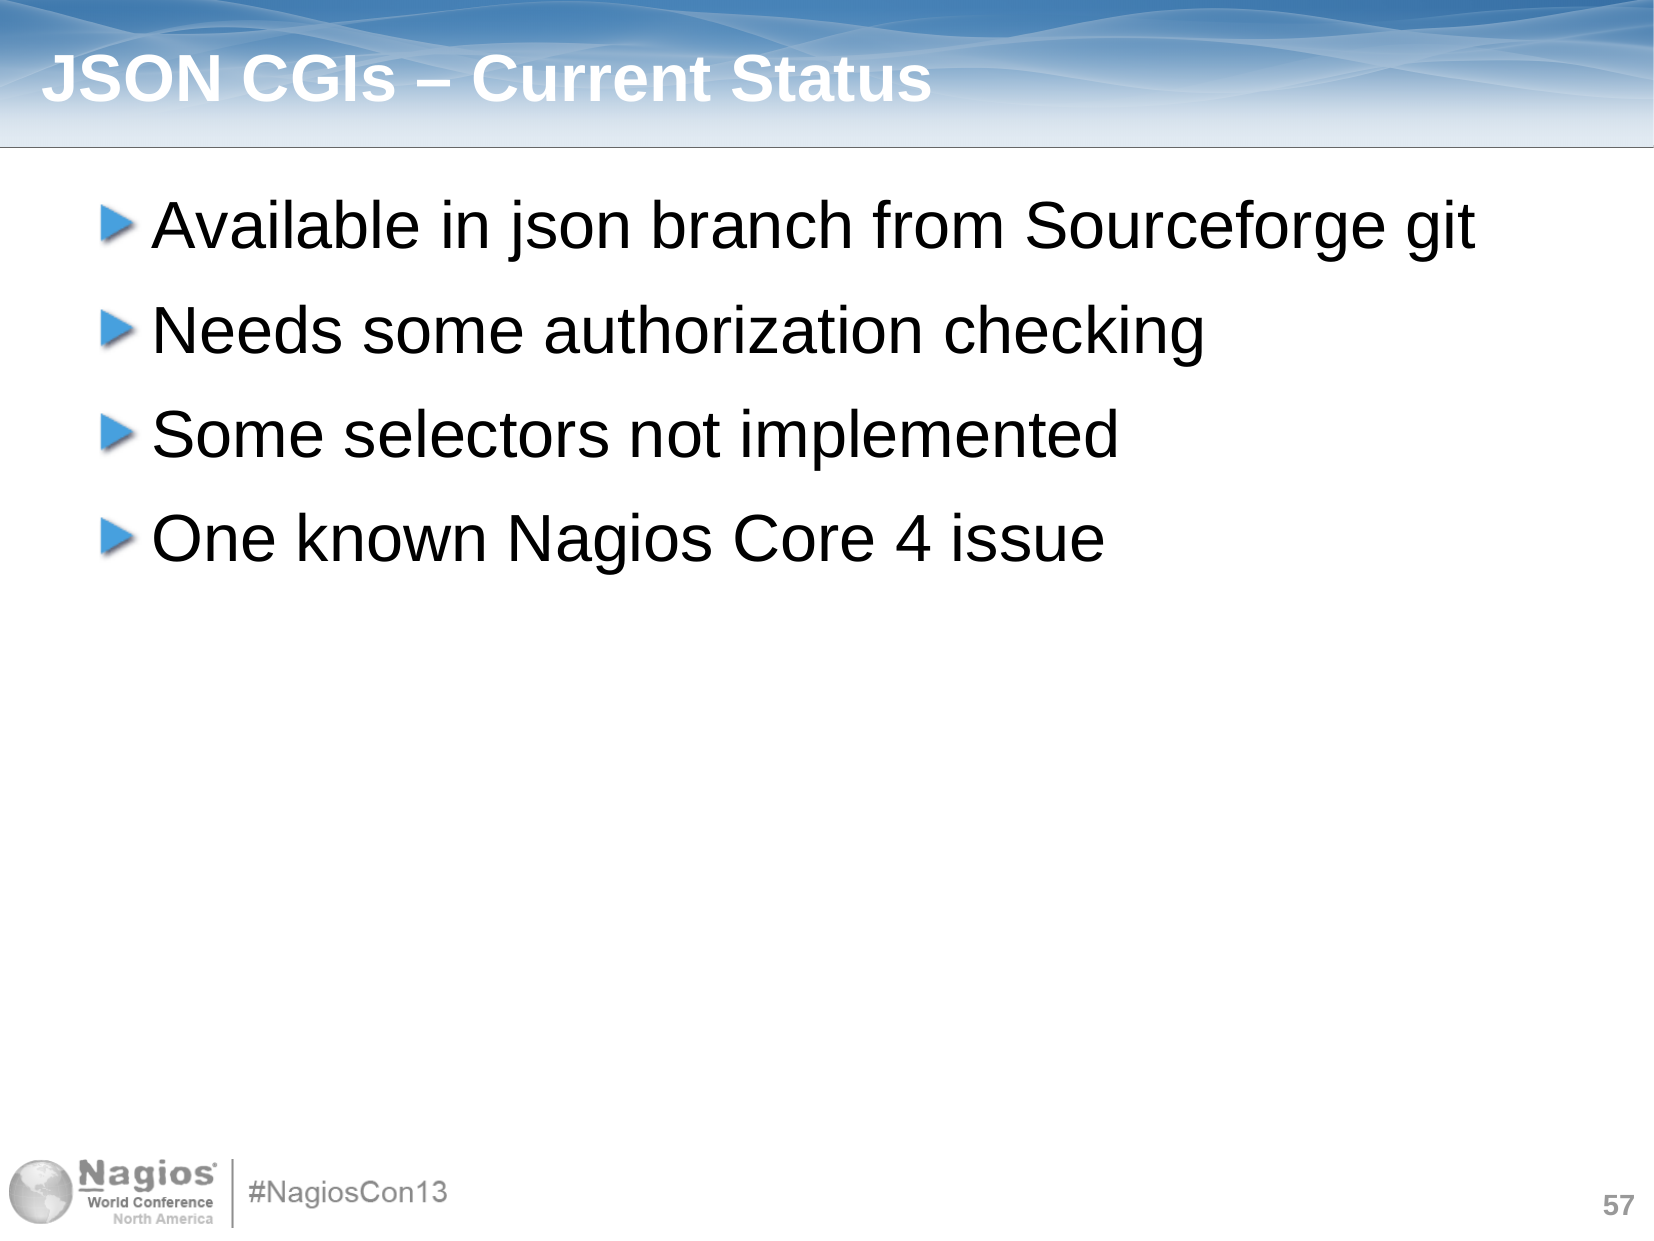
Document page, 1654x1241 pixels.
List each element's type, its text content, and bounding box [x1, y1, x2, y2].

picture [9, 1159, 453, 1228]
list Available in json branch from Sourceforge git Needs some authorization checking Some selectors not implemented One known Nagios Core 4 issue [80, 188, 1569, 1007]
picture [0, 0, 1654, 147]
title JSON CGIs – Current Status [41, 29, 1248, 127]
